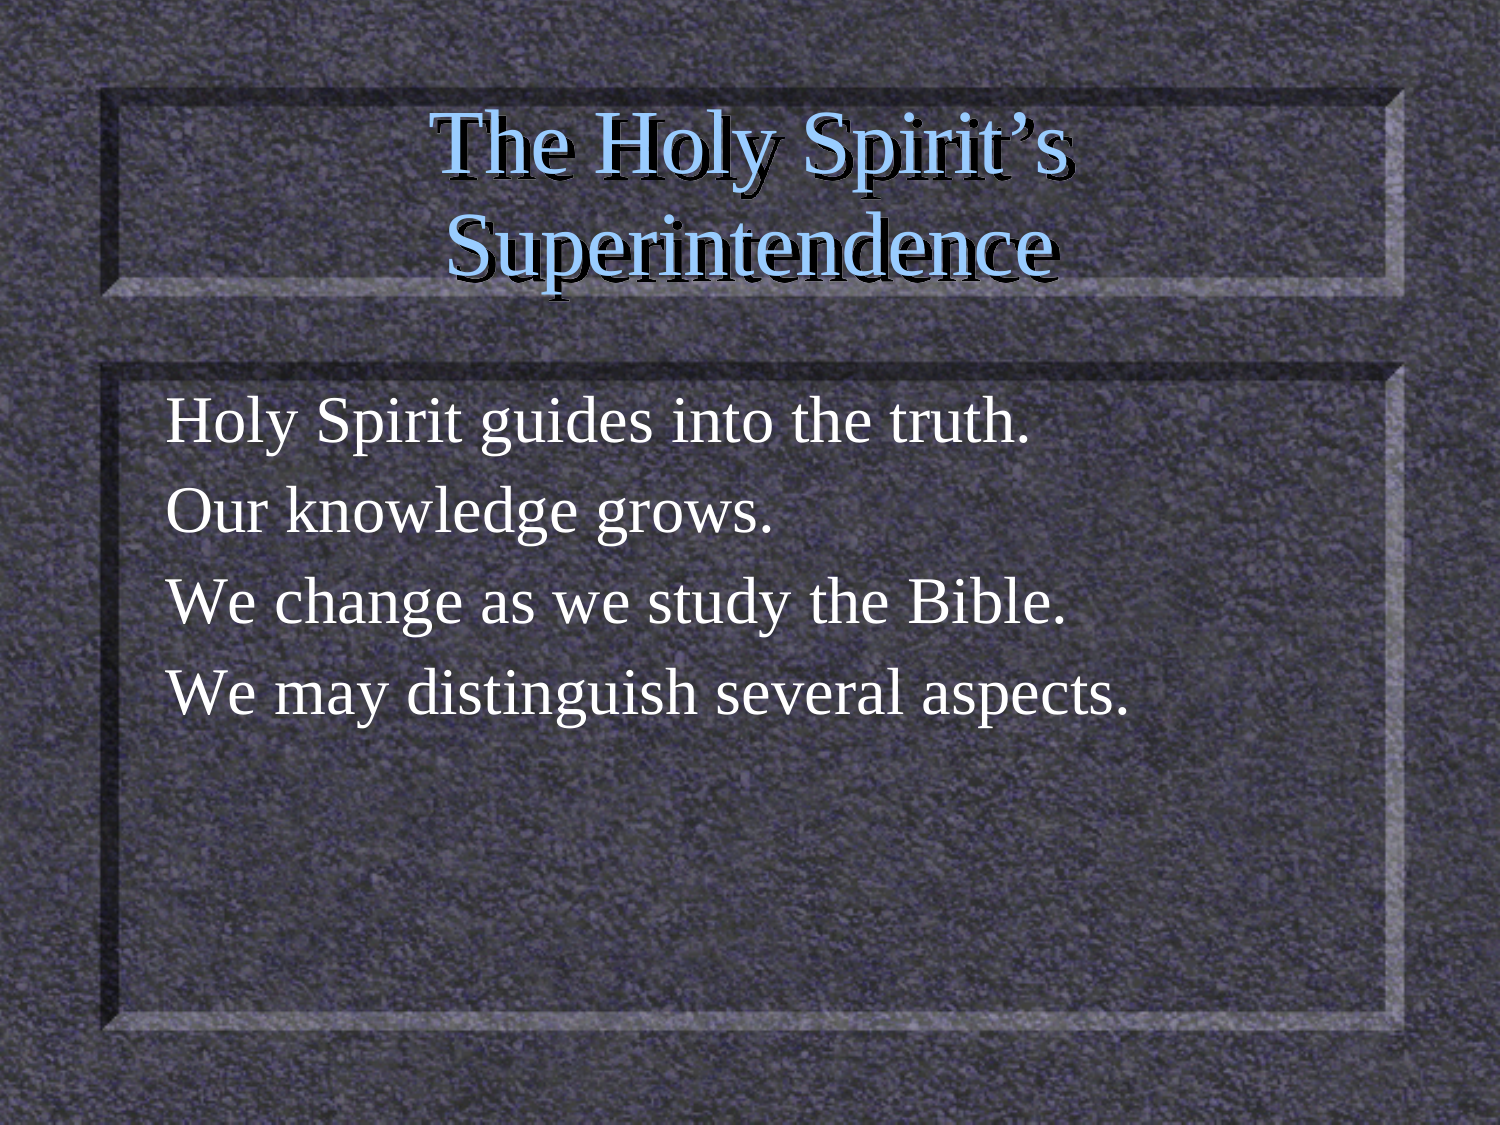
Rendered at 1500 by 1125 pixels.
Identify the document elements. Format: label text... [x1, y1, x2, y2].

title The Holy Spirit’s Superintendence [150, 84, 1351, 303]
picture [0, 0, 1500, 1125]
list Holy Spirit guides into the truth. Our knowledge grows. We change as we study the Bible. We may distinguish several aspects. [149, 374, 1375, 1000]
